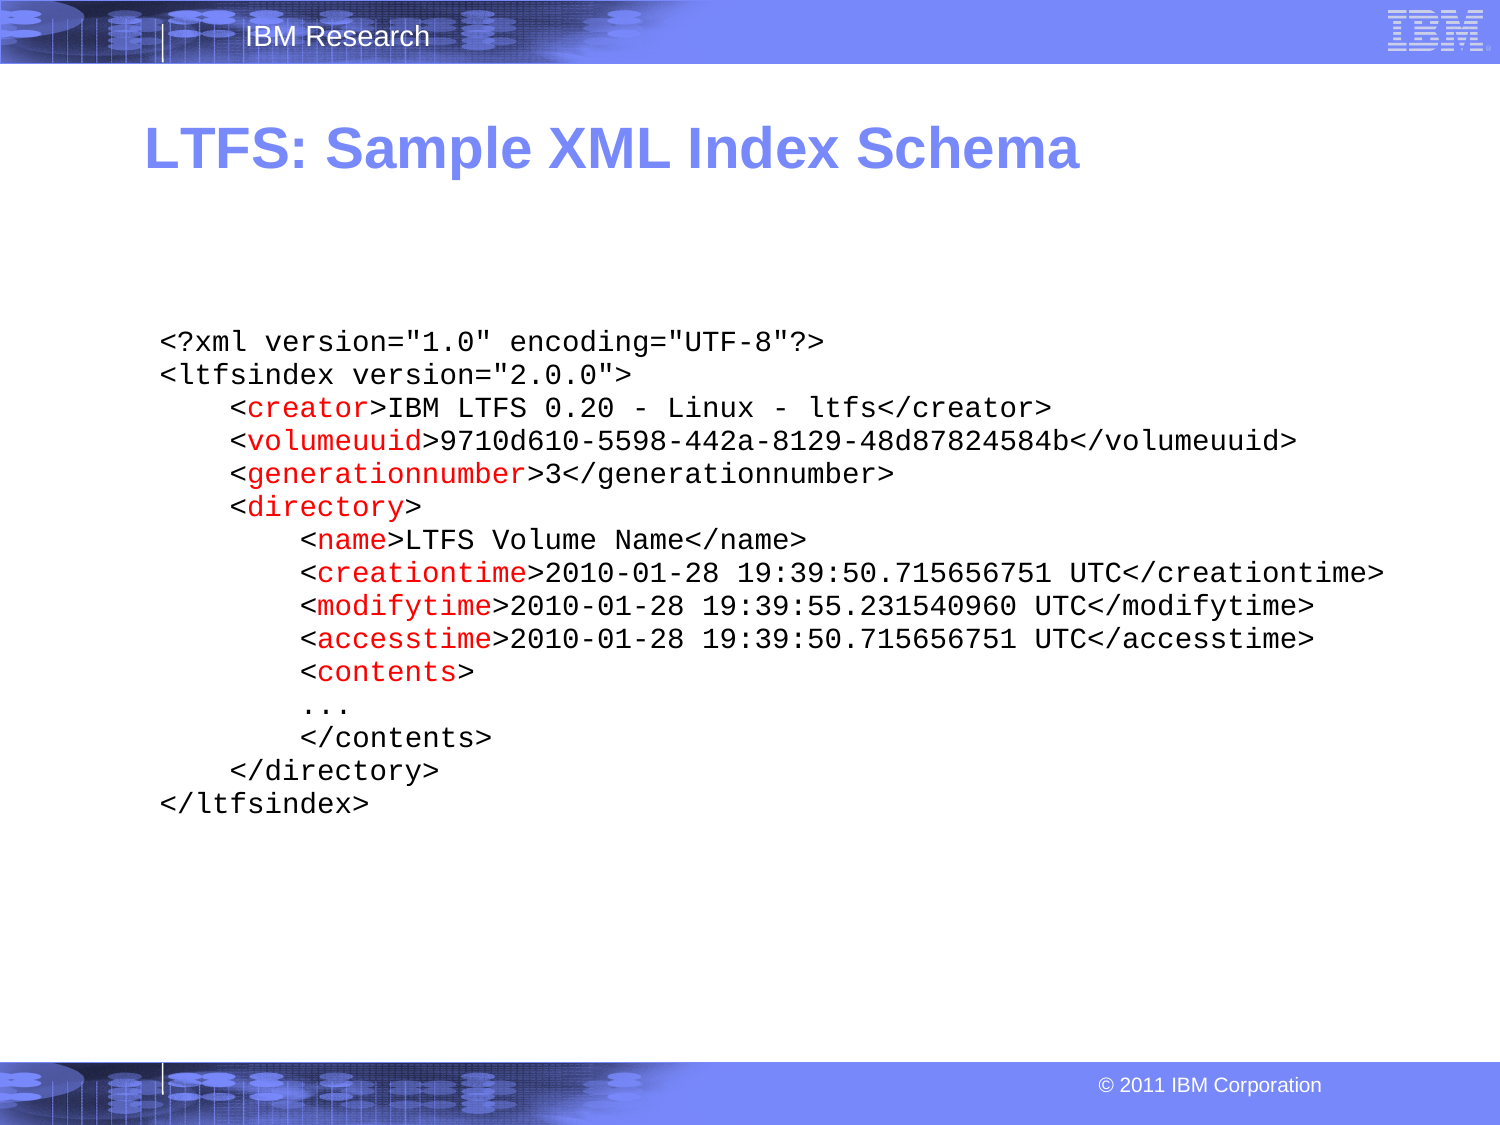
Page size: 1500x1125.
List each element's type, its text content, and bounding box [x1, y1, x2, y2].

picture [0, 1063, 1500, 1125]
text_box <?xml version="1.0" encoding="UTF-8"?> <ltfsindex version="2.0.0"> <creator>IBM LTFS 0.20 - Linux - ltfs</creator> <volumeuuid>9710d610-5598-442a-8129-48d87824584b</volumeuuid> <generationnumber>3</generationnumber> <directory> <name>LTFS Volume Name</name> <creationtime>2010-01-28 19:39:50.715656751 UTC</creationtime> <modifytime>2010-01-28 19:39:55.231540960 UTC</modifytime> <accesstime>2010-01-28 19:39:50.715656751 UTC</accesstime> <contents> ... </contents> </directory> </ltfsindex> [144, 320, 1423, 839]
title LTFS: Sample XML Index Schema [129, 84, 1399, 187]
picture [1, 1, 1500, 63]
